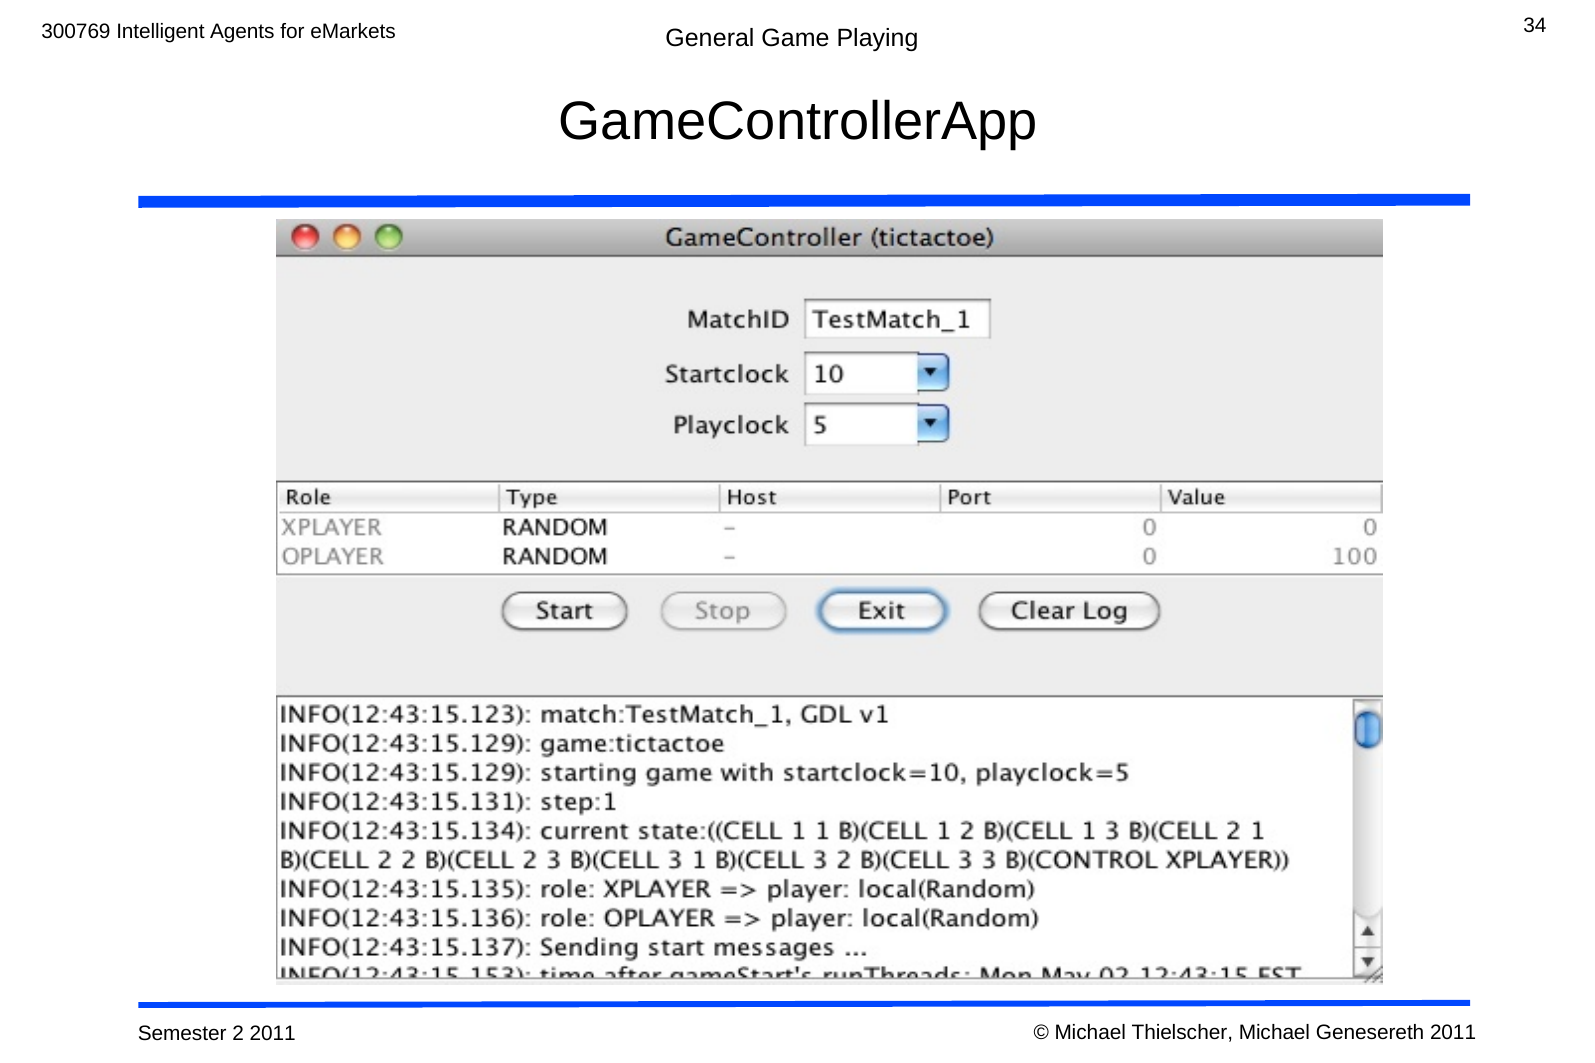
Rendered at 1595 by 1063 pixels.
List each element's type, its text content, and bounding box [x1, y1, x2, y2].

title GameControllerApp [118, 51, 1480, 190]
picture [276, 219, 1383, 985]
